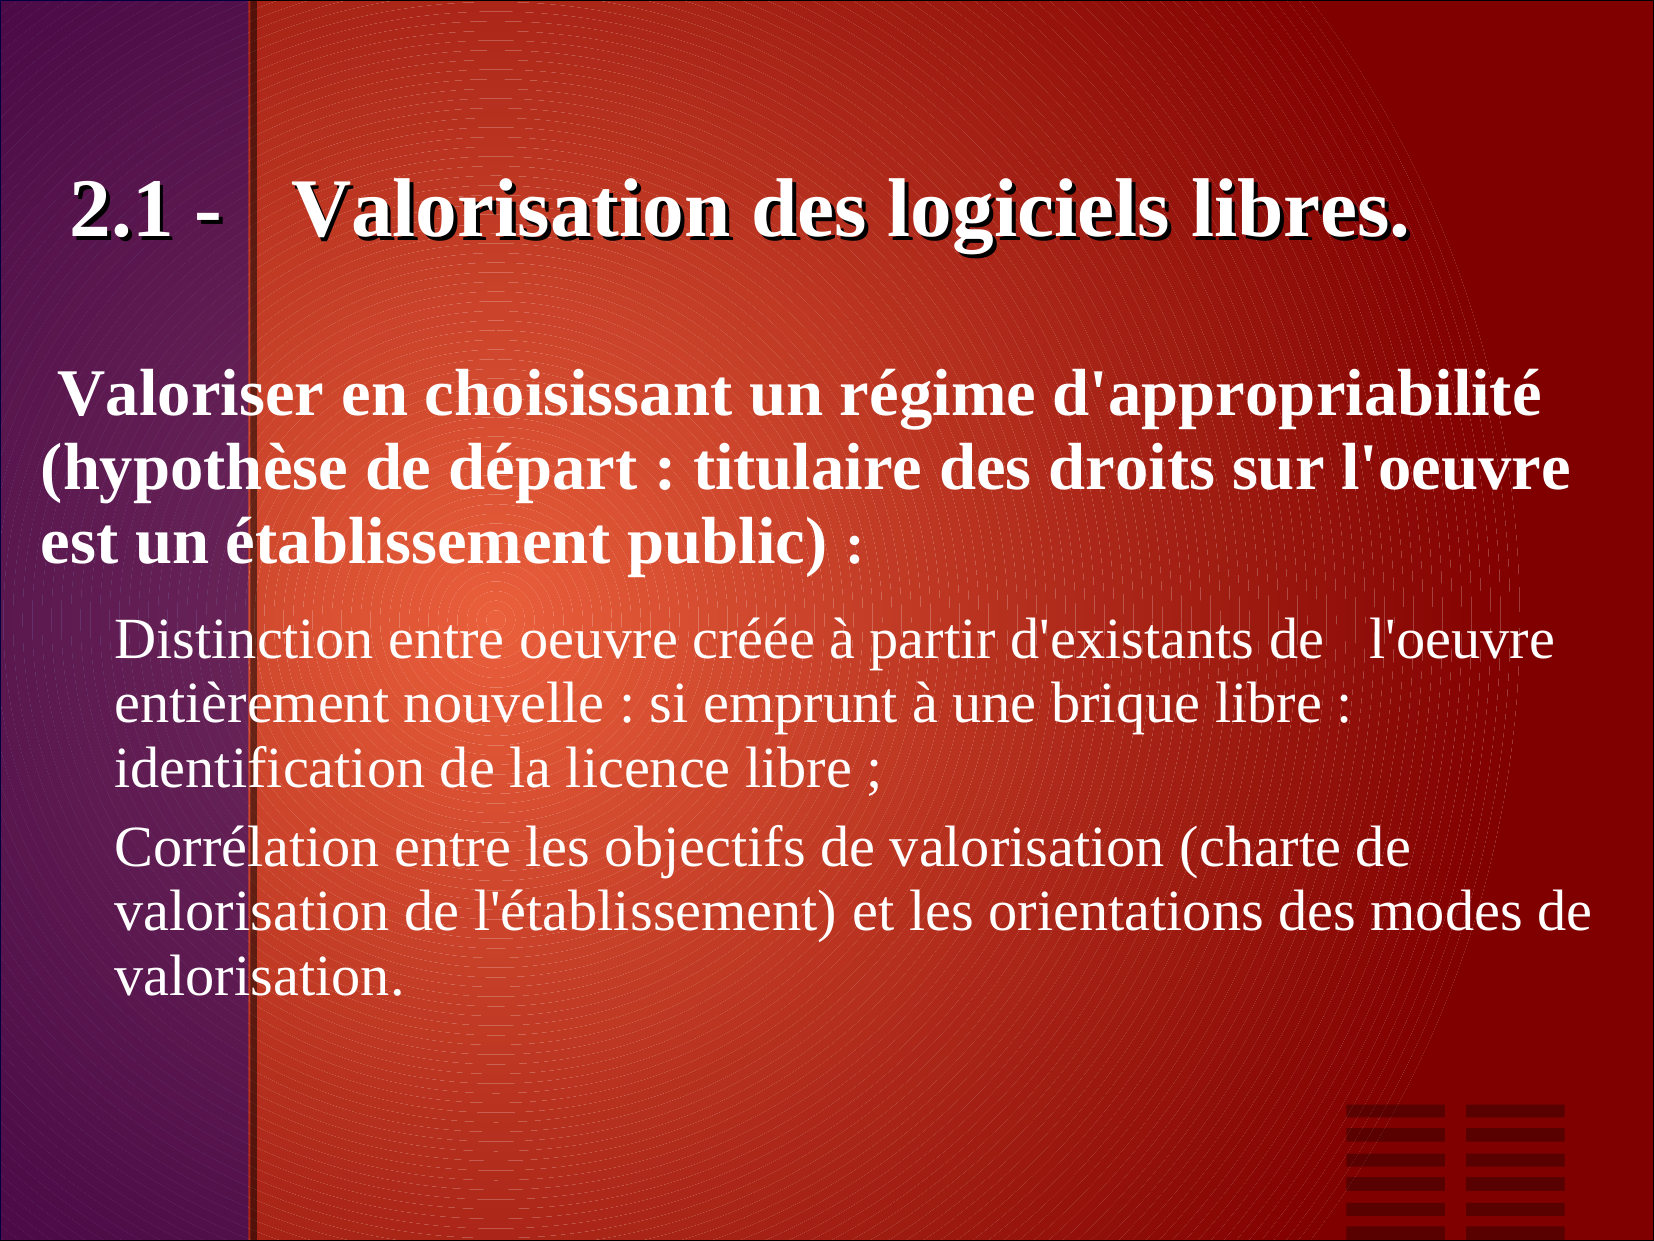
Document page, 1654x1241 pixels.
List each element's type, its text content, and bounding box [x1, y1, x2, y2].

subtitle Valoriser en choisissant un régime d'appropriabilité (hypothèse de départ : titulaire des droits sur l'oeuvre est un établissement public) : Distinction entre oeuvre créée à partir d'existants de l'oeuvre entièrement nouvelle : si emprunt à une brique libre : identification de la licence libre ; Corrélation entre les objectifs de valorisation (charte de valorisation de l'établissement) et les orientations des modes de valorisation. [40, 325, 1628, 1241]
title 2.1 - Valorisation des logiciels libres. [69, 104, 1604, 313]
